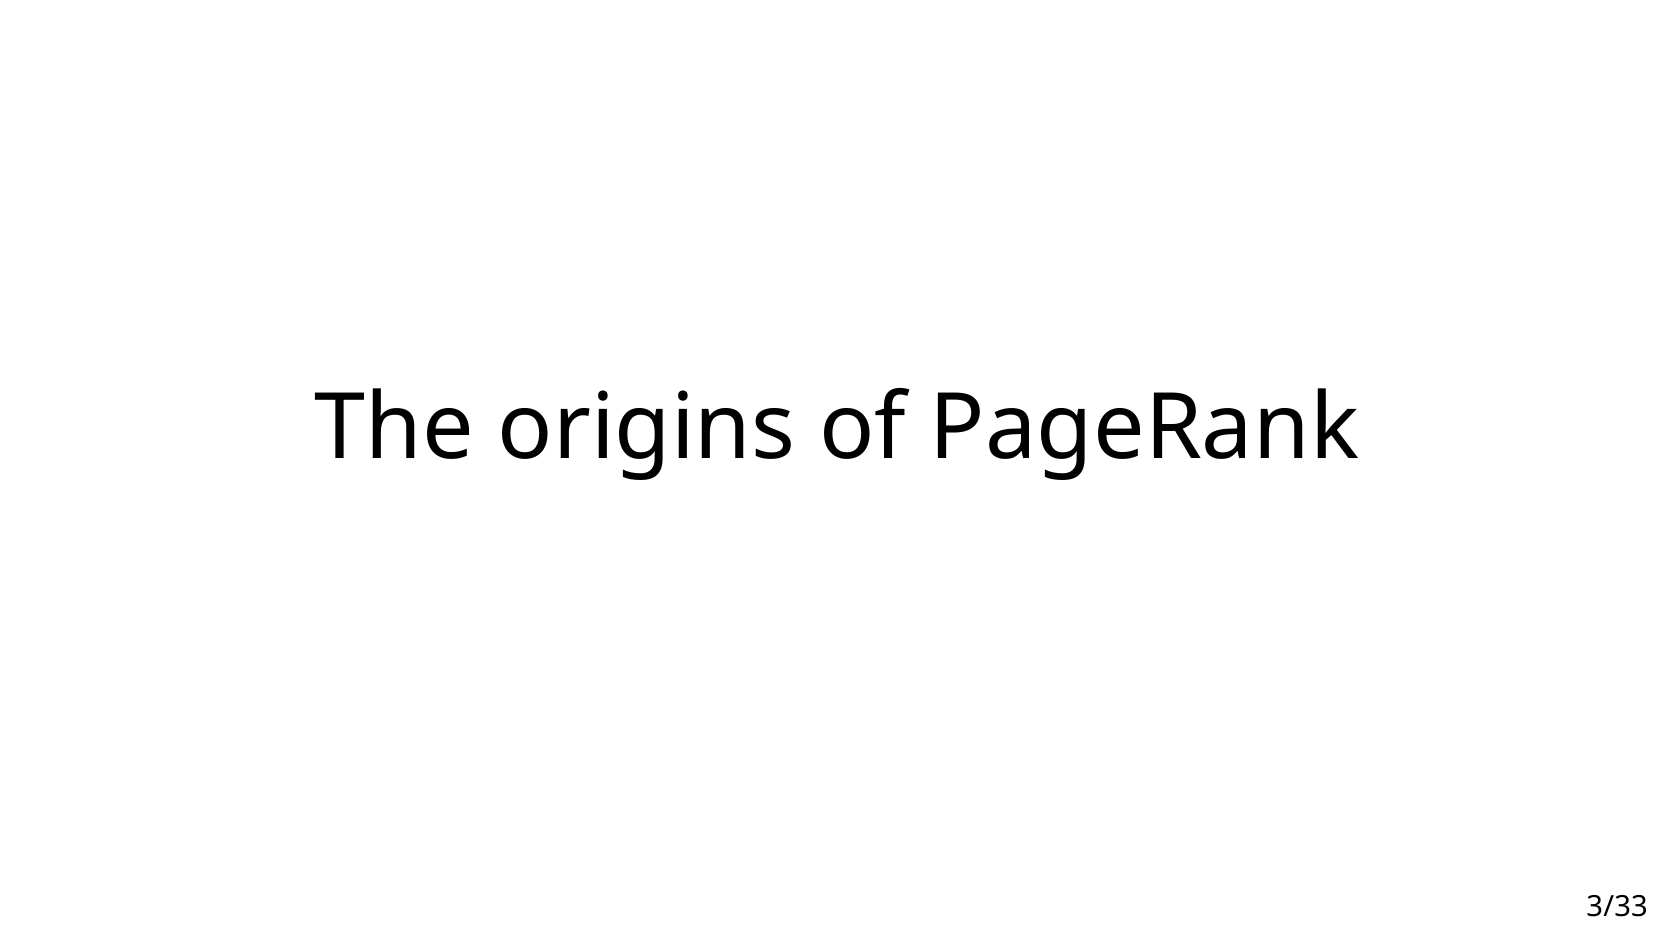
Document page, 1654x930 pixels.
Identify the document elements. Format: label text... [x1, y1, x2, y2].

title The origins of PageRank [93, 344, 1582, 501]
